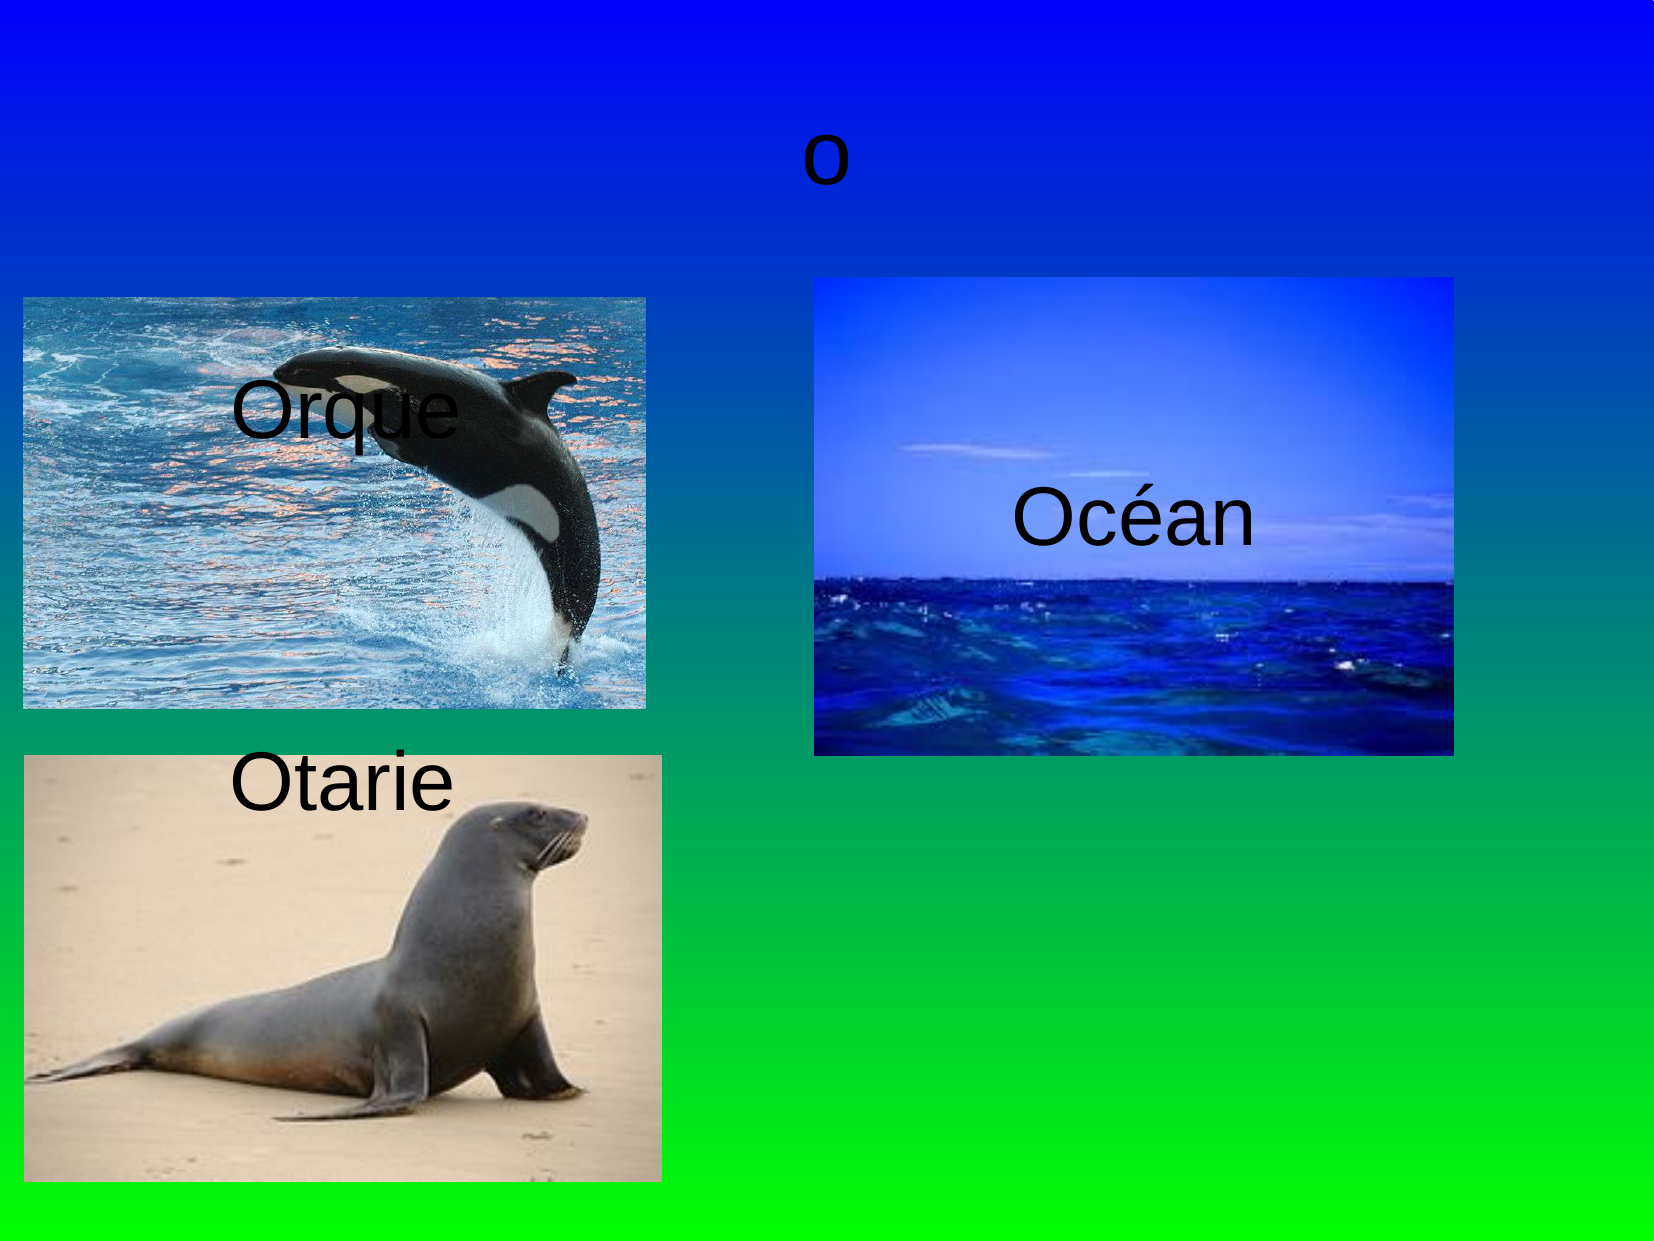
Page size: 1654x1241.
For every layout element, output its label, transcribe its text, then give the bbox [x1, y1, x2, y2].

text_box [0, 654, 23, 658]
picture [0, 277, 1653, 756]
text_box [646, 654, 814, 658]
text_box [1454, 654, 1653, 658]
picture [24, 755, 662, 1182]
title o [82, 49, 1571, 257]
